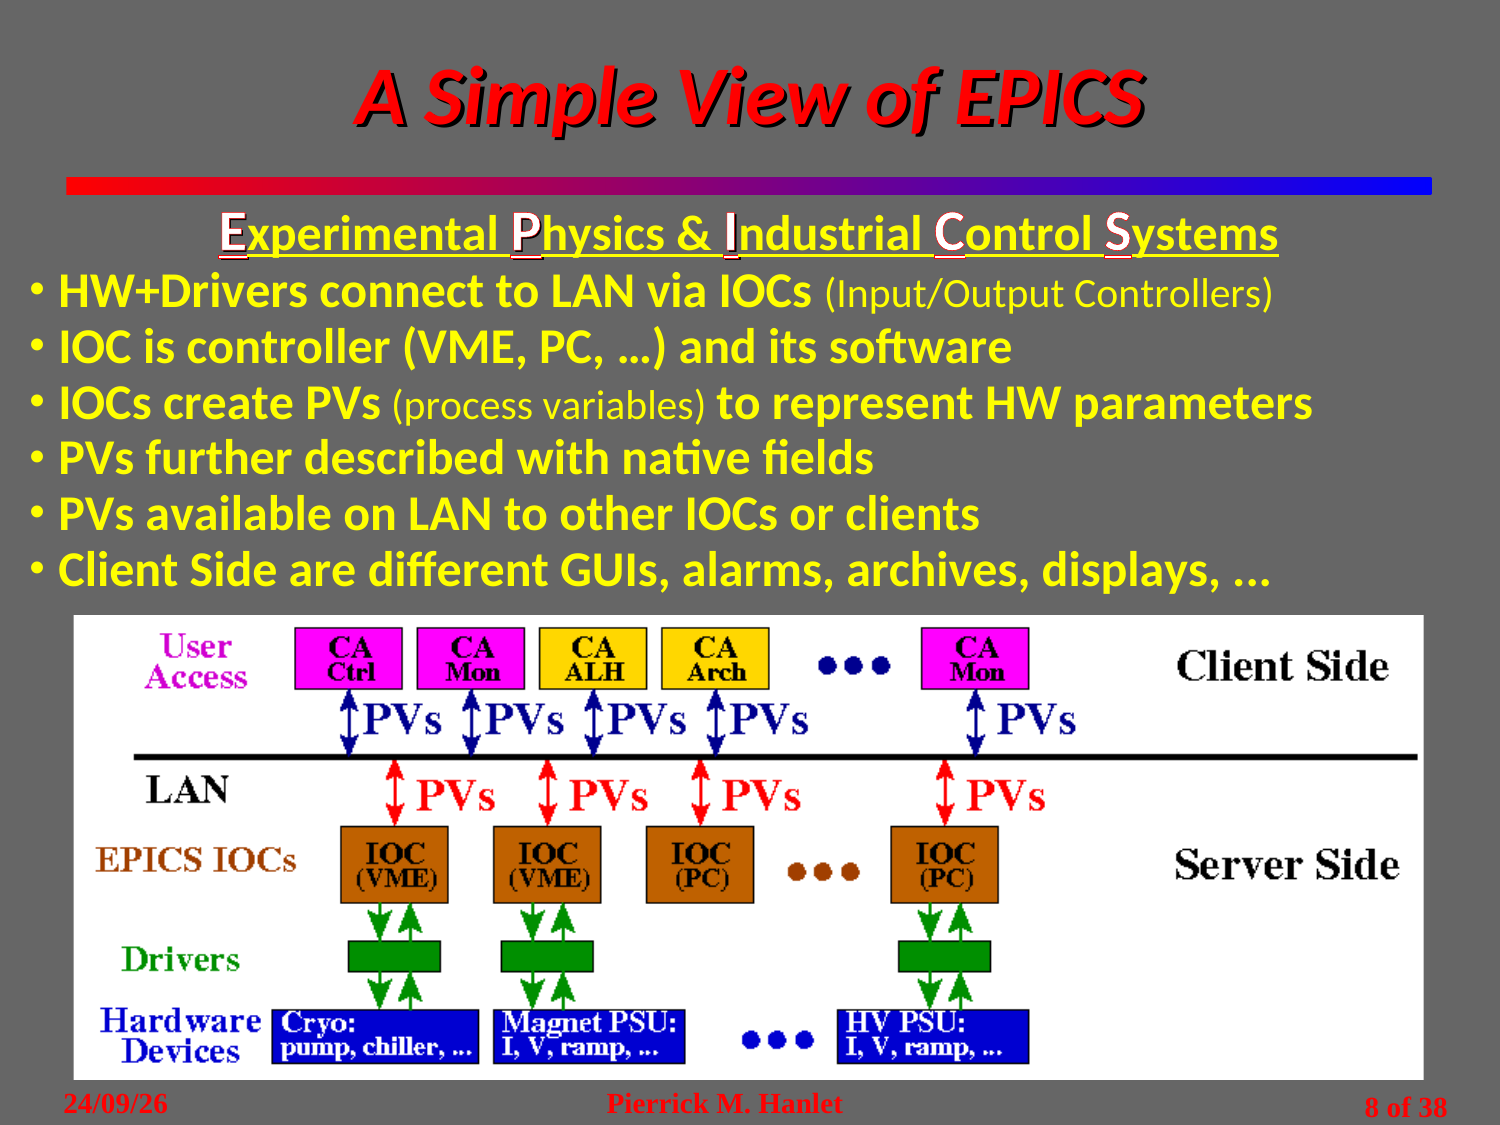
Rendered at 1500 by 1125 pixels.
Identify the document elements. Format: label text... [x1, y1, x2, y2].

title A Simple View of EPICS [15, 16, 1486, 172]
picture [73, 615, 1424, 1080]
text_box Experimental Physics & Industrial Control Systems HW+Drivers connect to LAN via IOCs (Input/Output Controllers) IOC is controller (VME, PC, …) and its software IOCs create PVs (process variables) to represent HW parameters PVs further described with native fields PVs available on LAN to other IOCs or clients Client Side are different GUIs, alarms, archives, displays, ... [13, 190, 1484, 606]
